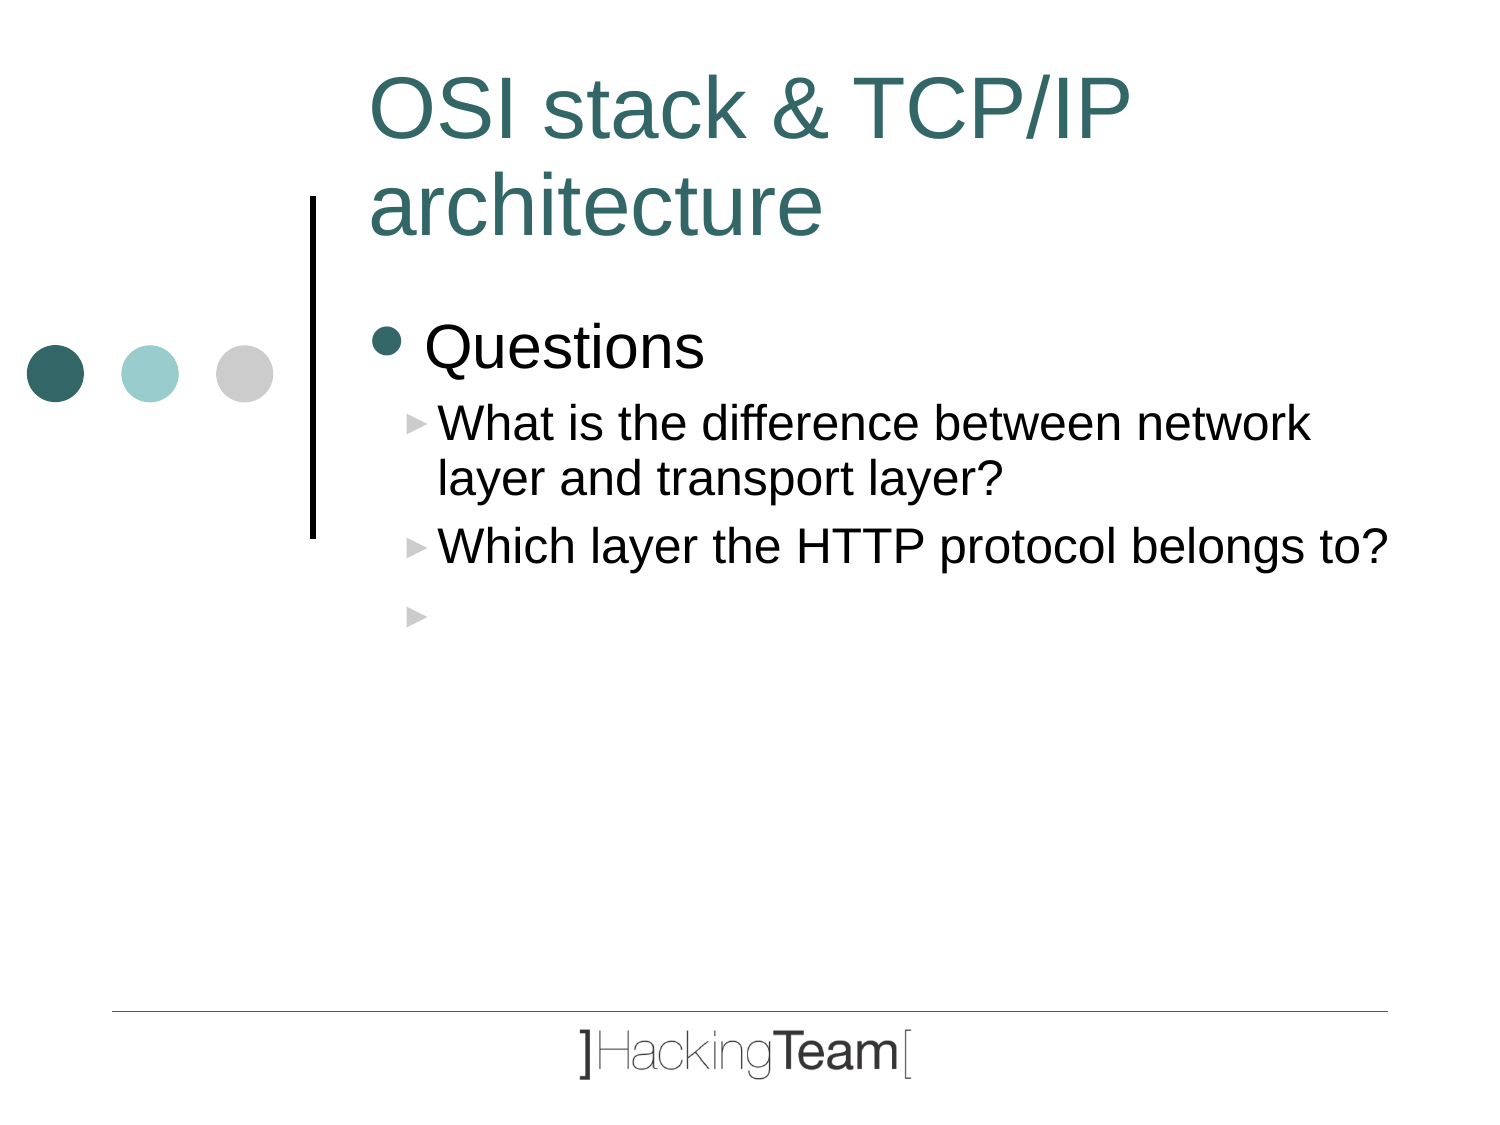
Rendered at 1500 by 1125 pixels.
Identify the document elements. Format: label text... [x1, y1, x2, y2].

list Questions What is the difference between network layer and transport layer? Which layer the HTTP protocol belongs to? [249, 312, 1401, 1041]
title OSI stack & TCP/IP architecture [249, 38, 1401, 275]
picture [574, 1041, 916, 1084]
